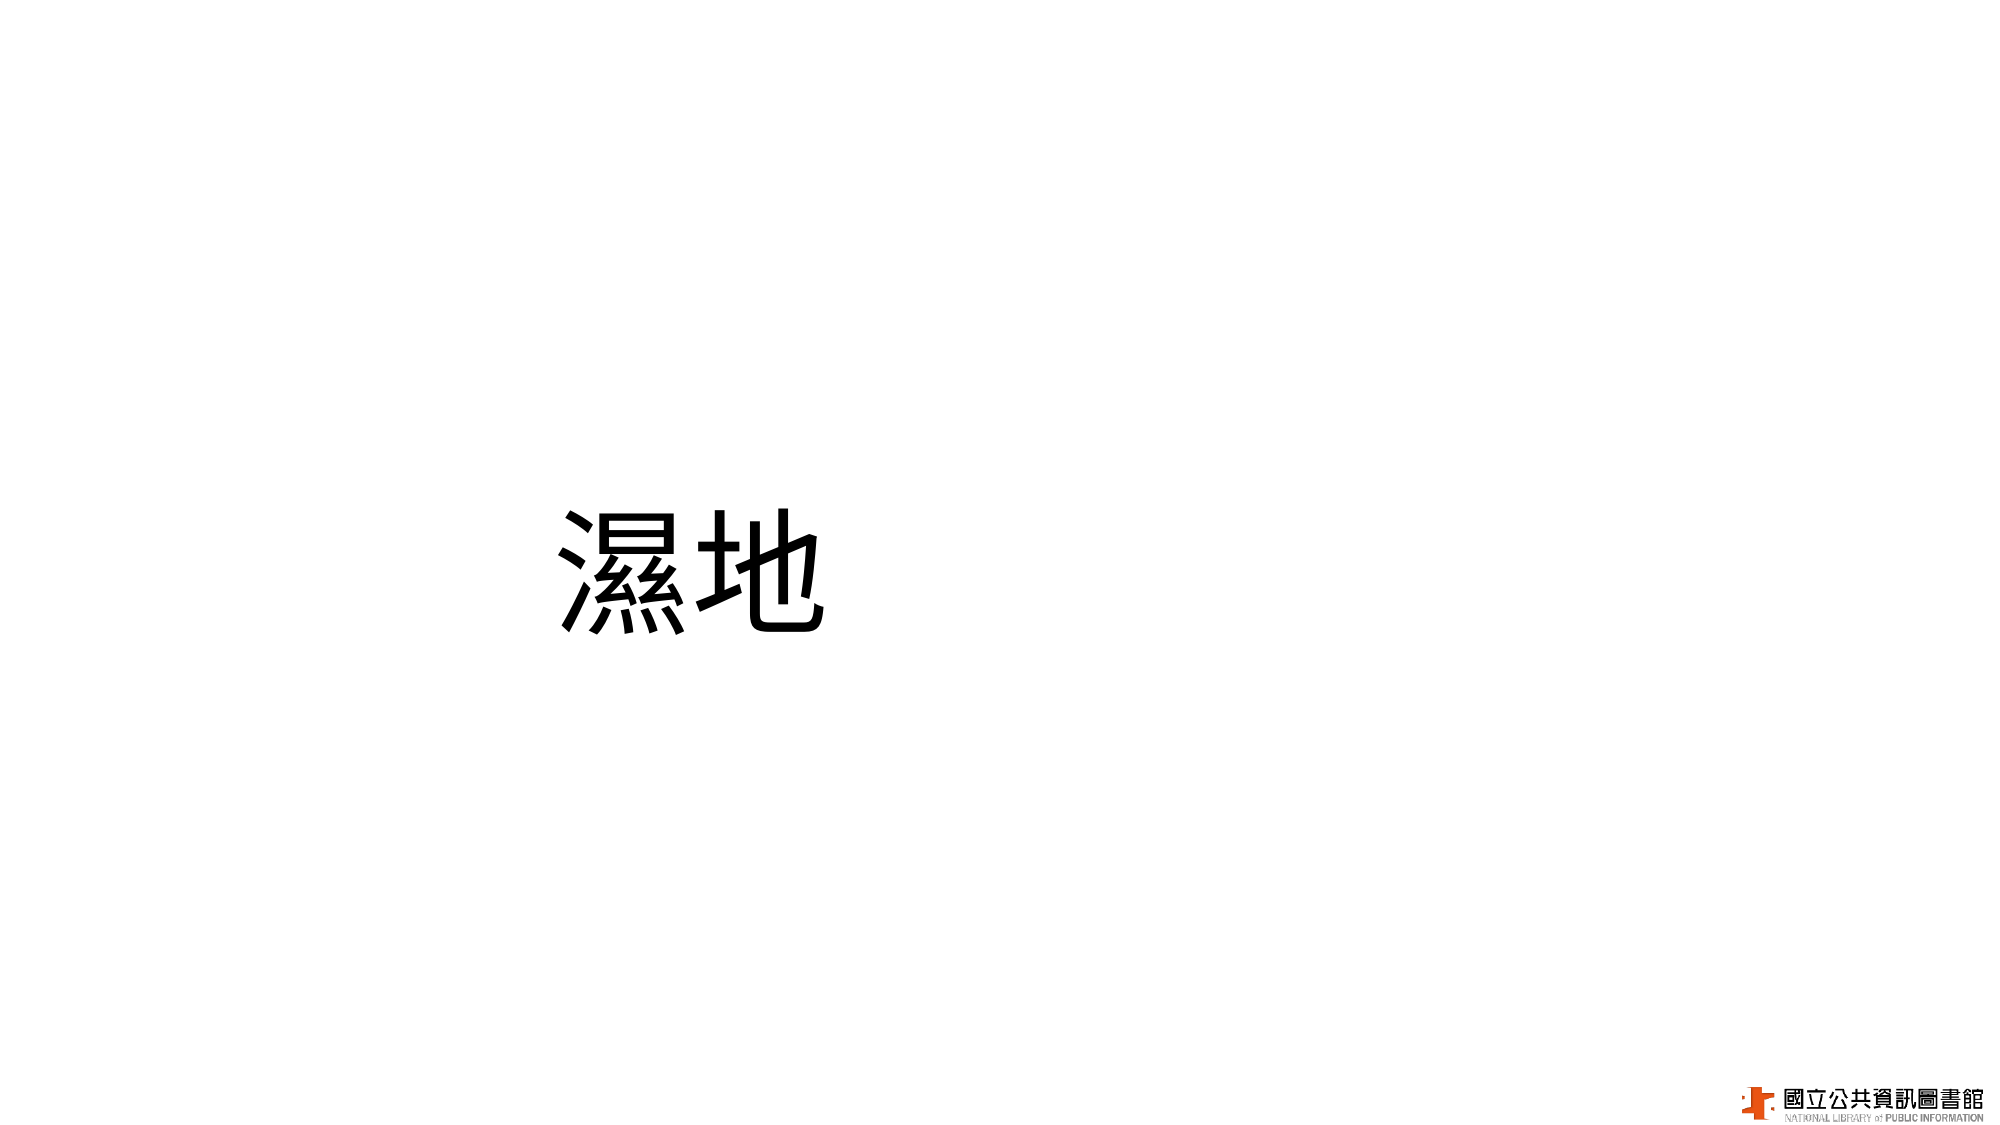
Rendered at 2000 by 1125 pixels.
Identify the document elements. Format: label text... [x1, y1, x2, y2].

text_box 濕地 [539, 479, 848, 662]
